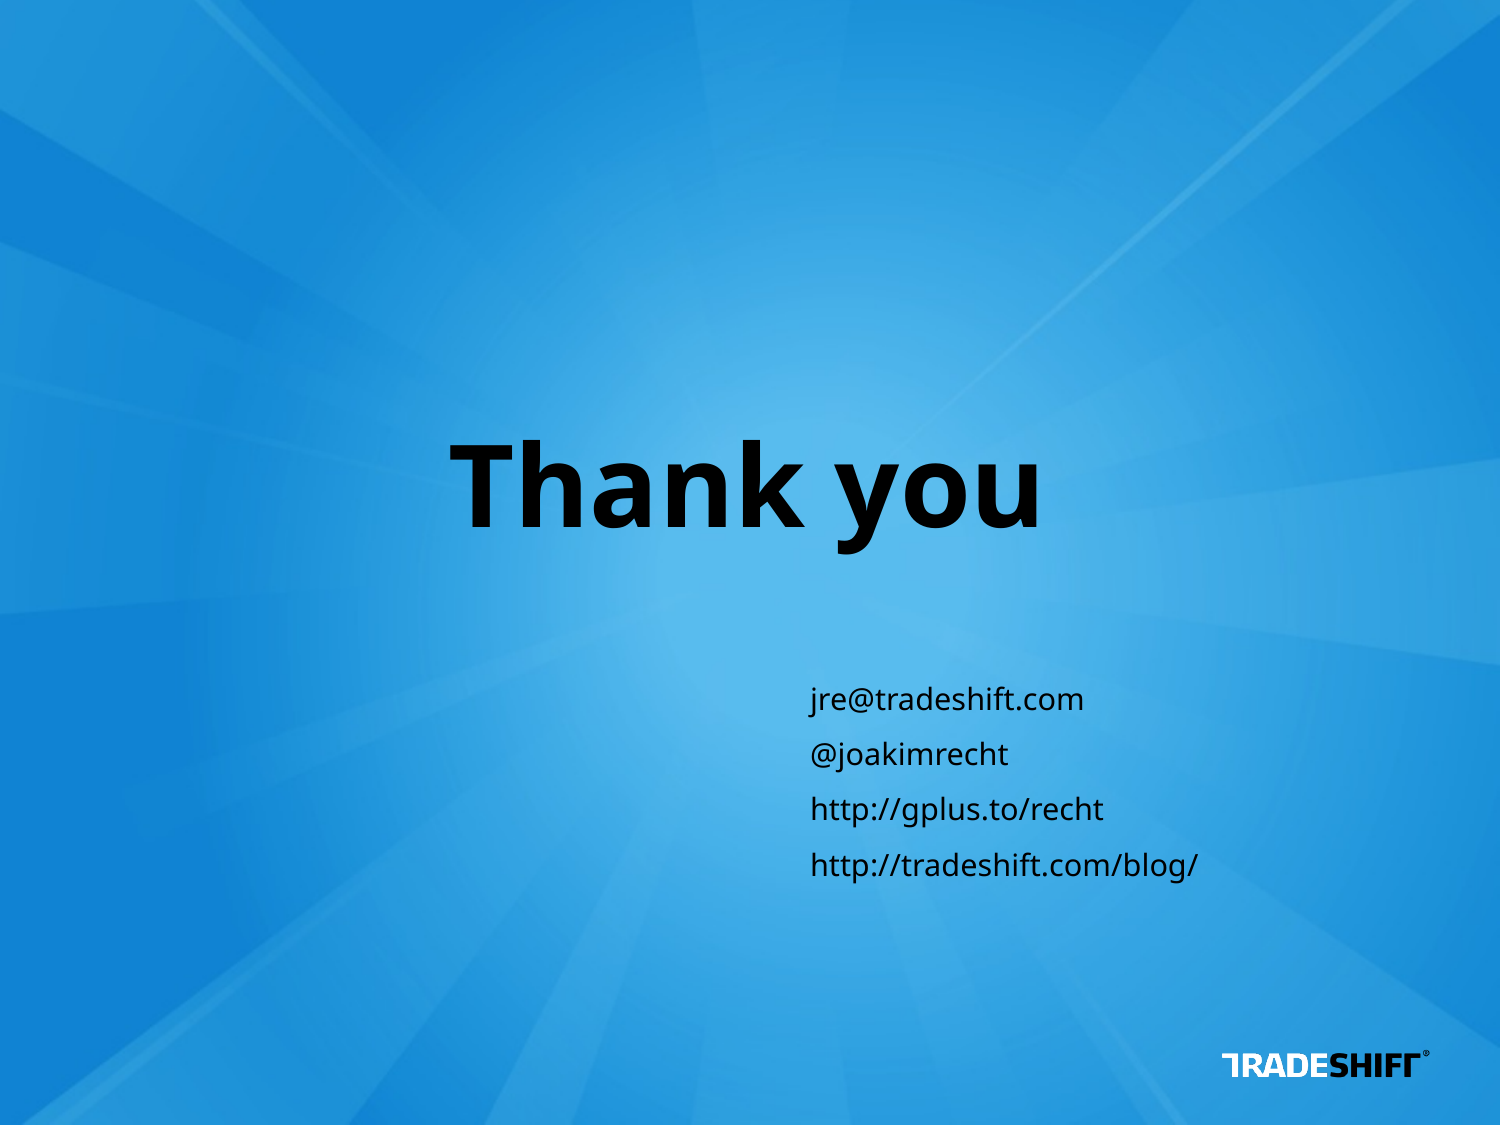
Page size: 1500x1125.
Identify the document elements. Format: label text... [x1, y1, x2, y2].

title Thank you [110, 345, 1386, 621]
text_box jre@tradeshift.com @joakimrecht http://gplus.to/recht http://tradeshift.com/blog/ [810, 677, 1441, 886]
picture [0, 0, 1500, 1125]
